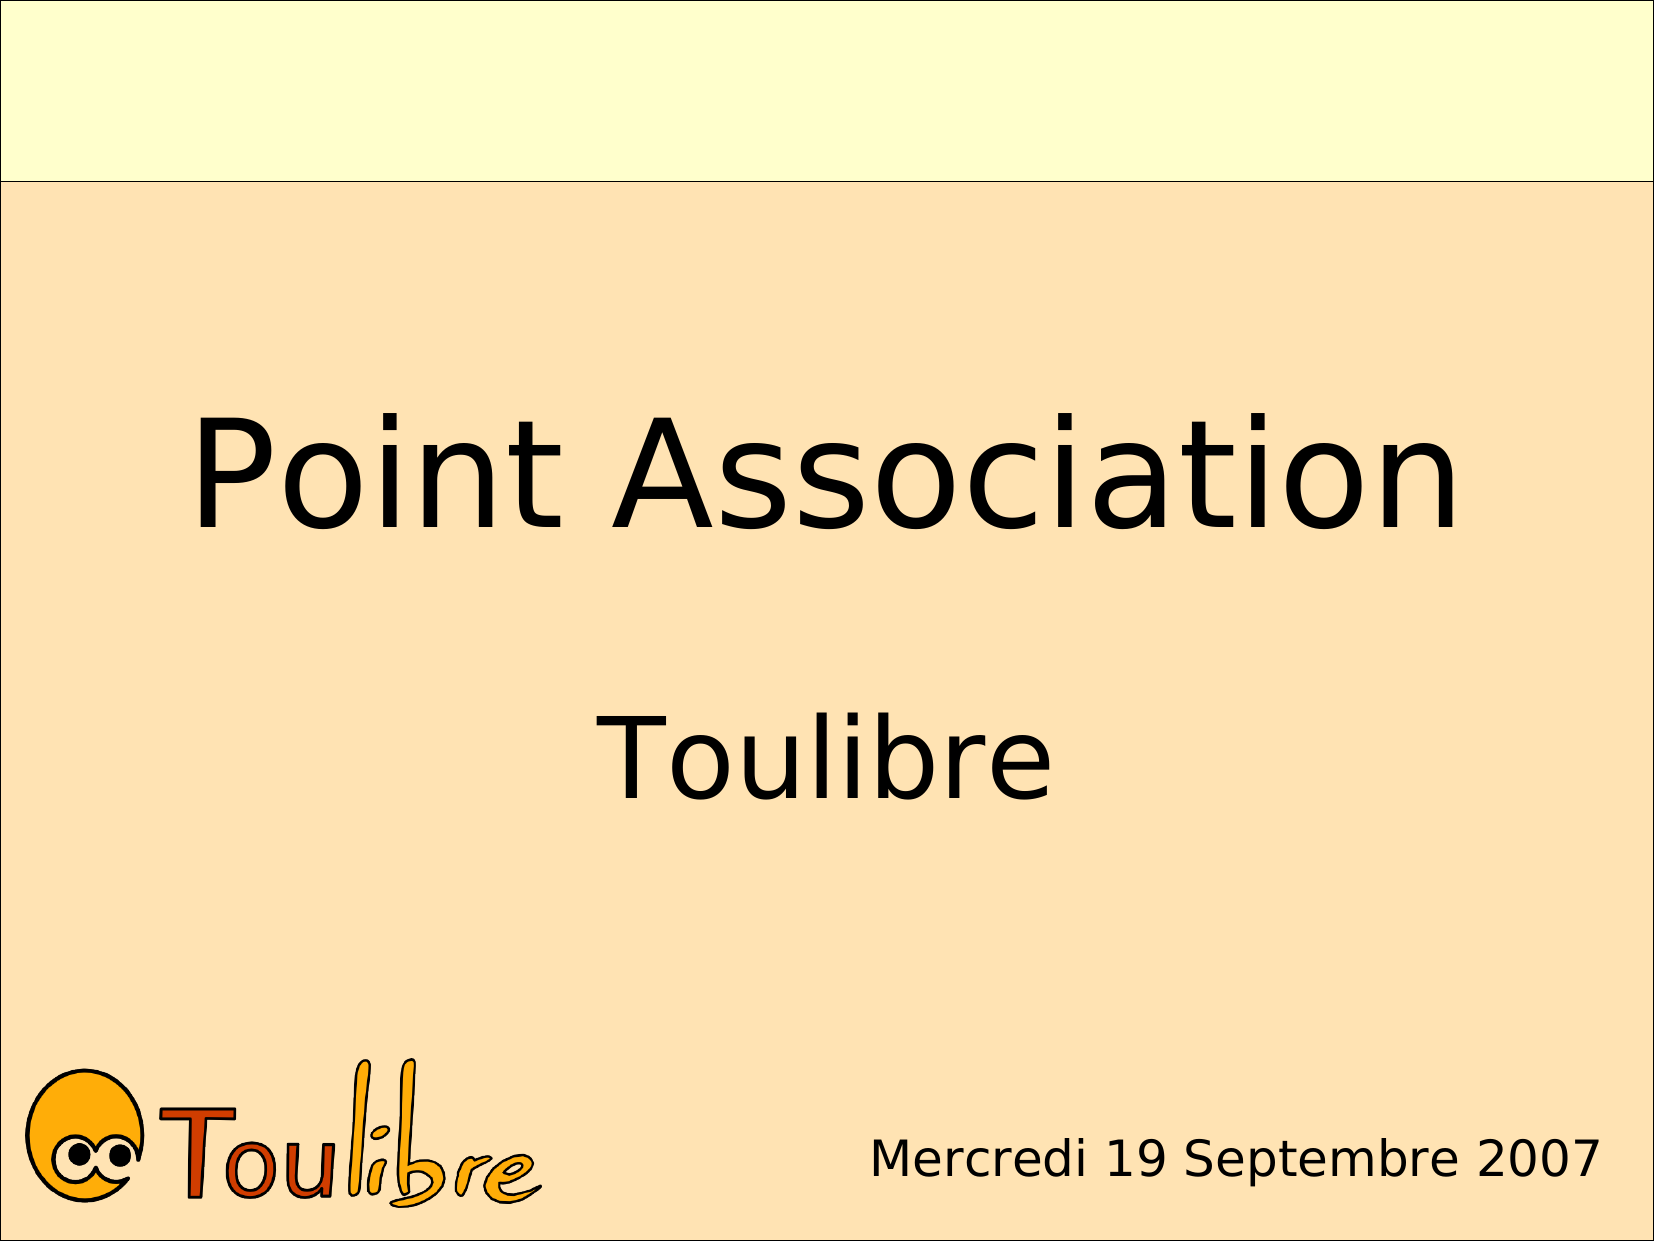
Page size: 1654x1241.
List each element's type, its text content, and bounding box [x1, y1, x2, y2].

text_box Mercredi 19 Septembre 2007 [542, 1122, 1619, 1196]
picture [25, 1058, 542, 1208]
text_box Point Association Toulibre [0, 206, 1654, 833]
